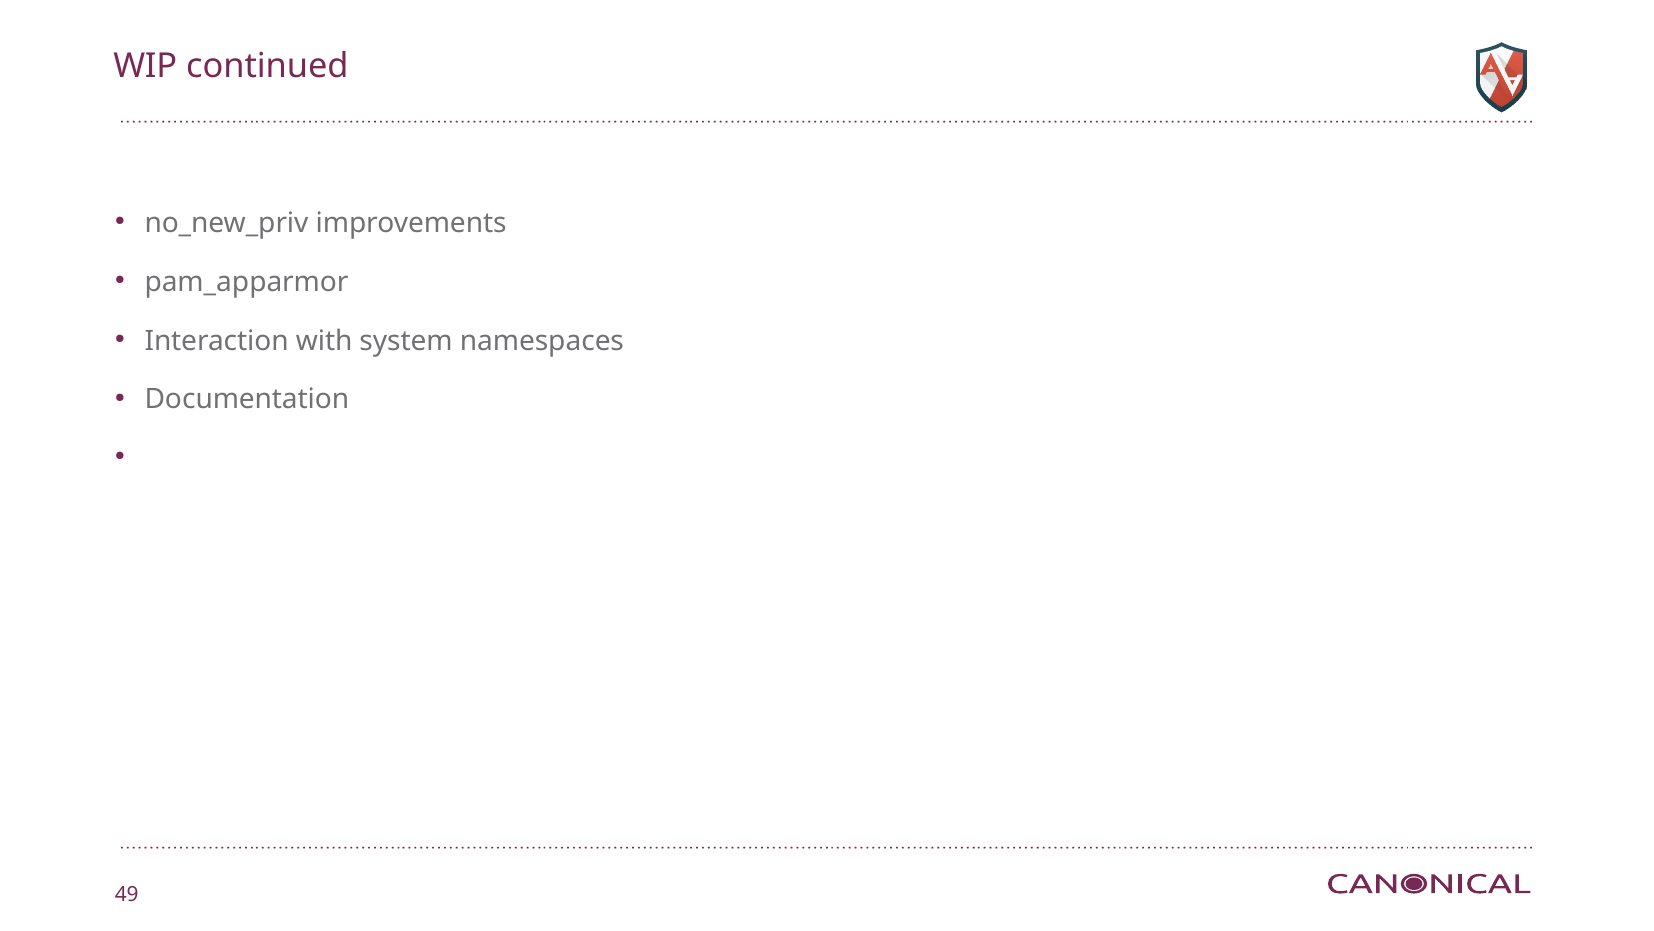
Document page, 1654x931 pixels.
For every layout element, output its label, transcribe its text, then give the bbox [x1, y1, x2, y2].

picture [111, 33, 1546, 124]
title WIP continued [113, 48, 1382, 81]
picture [111, 845, 1533, 851]
list no_new_priv improvements pam_apparmor Interaction with system namespaces Documentation [115, 192, 1540, 733]
